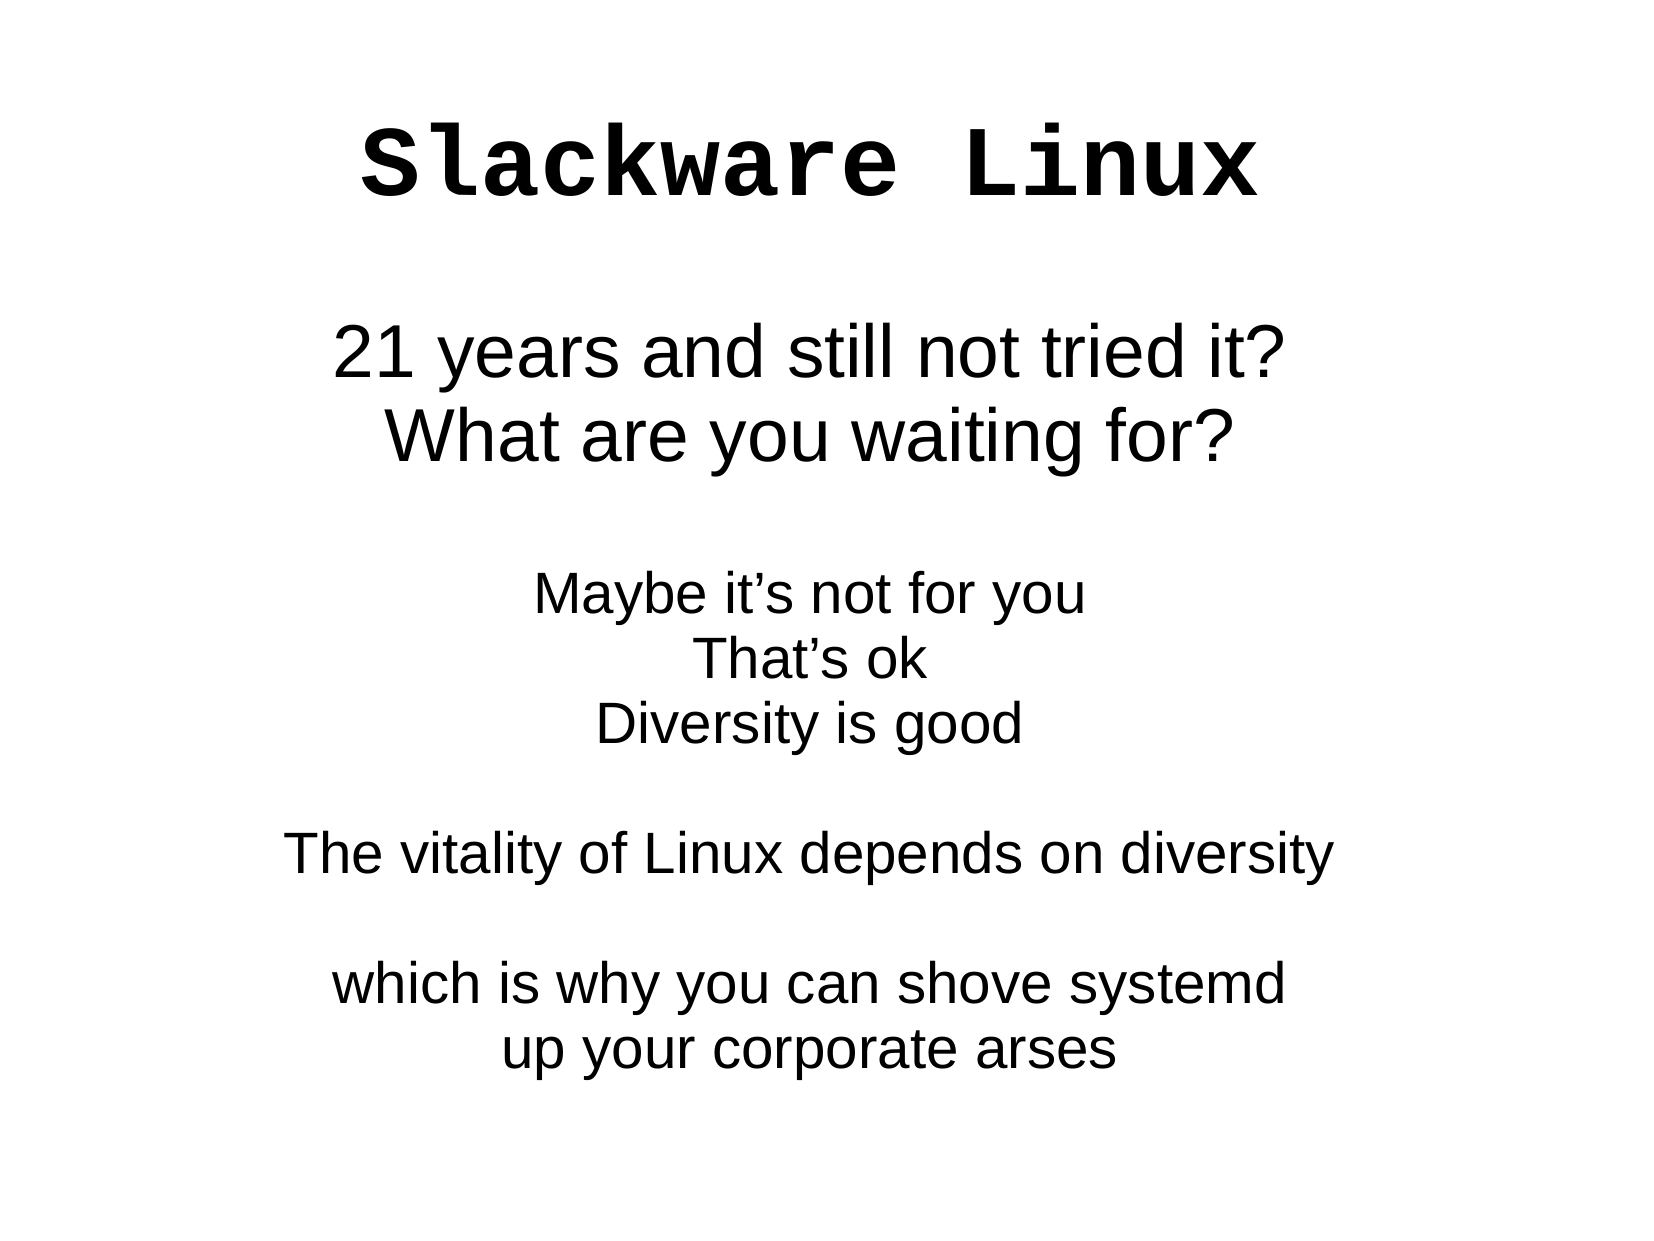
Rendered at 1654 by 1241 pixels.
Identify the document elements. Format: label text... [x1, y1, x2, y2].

text_box Slackware Linux 21 years and still not tried it? What are you waiting for? Maybe it’s not for you That’s ok Diversity is good The vitality of Linux depends on diversity which is why you can shove systemd up your corporate arses [82, 23, 1538, 1170]
